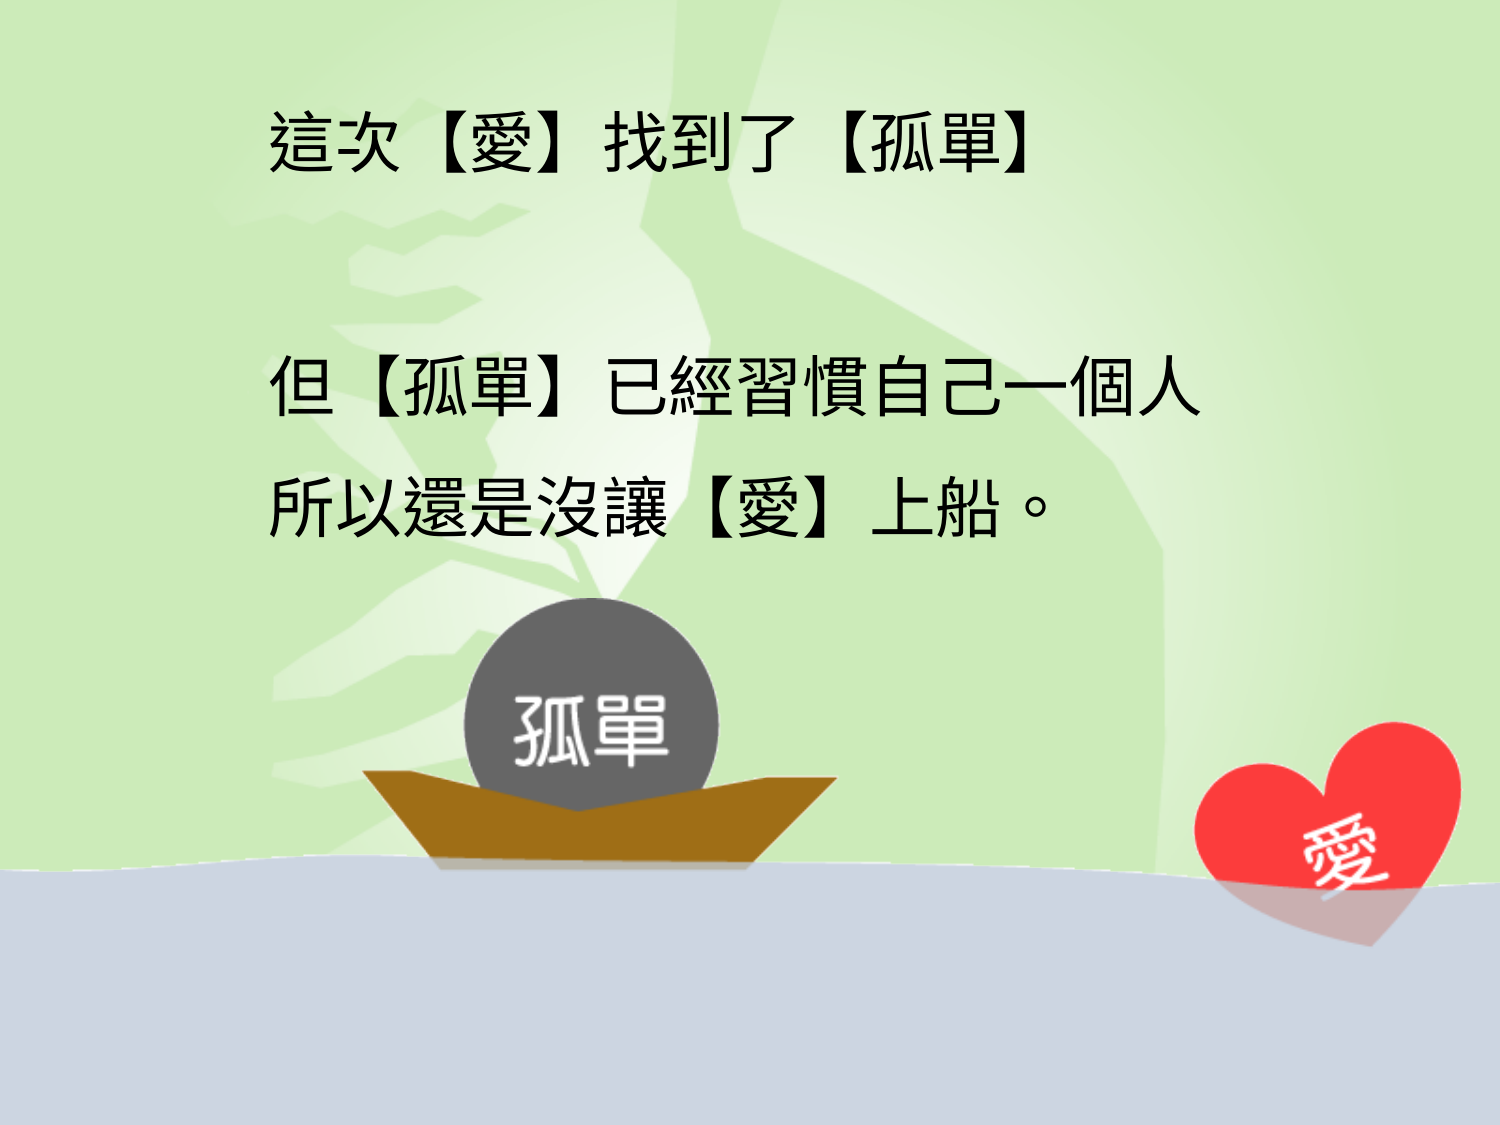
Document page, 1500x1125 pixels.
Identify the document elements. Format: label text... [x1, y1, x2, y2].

text_box 這次【愛】找到了【孤單】 但【孤單】已經習慣自己一個人 所以還是沒讓【愛】上船。 [253, 93, 1276, 554]
picture [0, 0, 1500, 1125]
